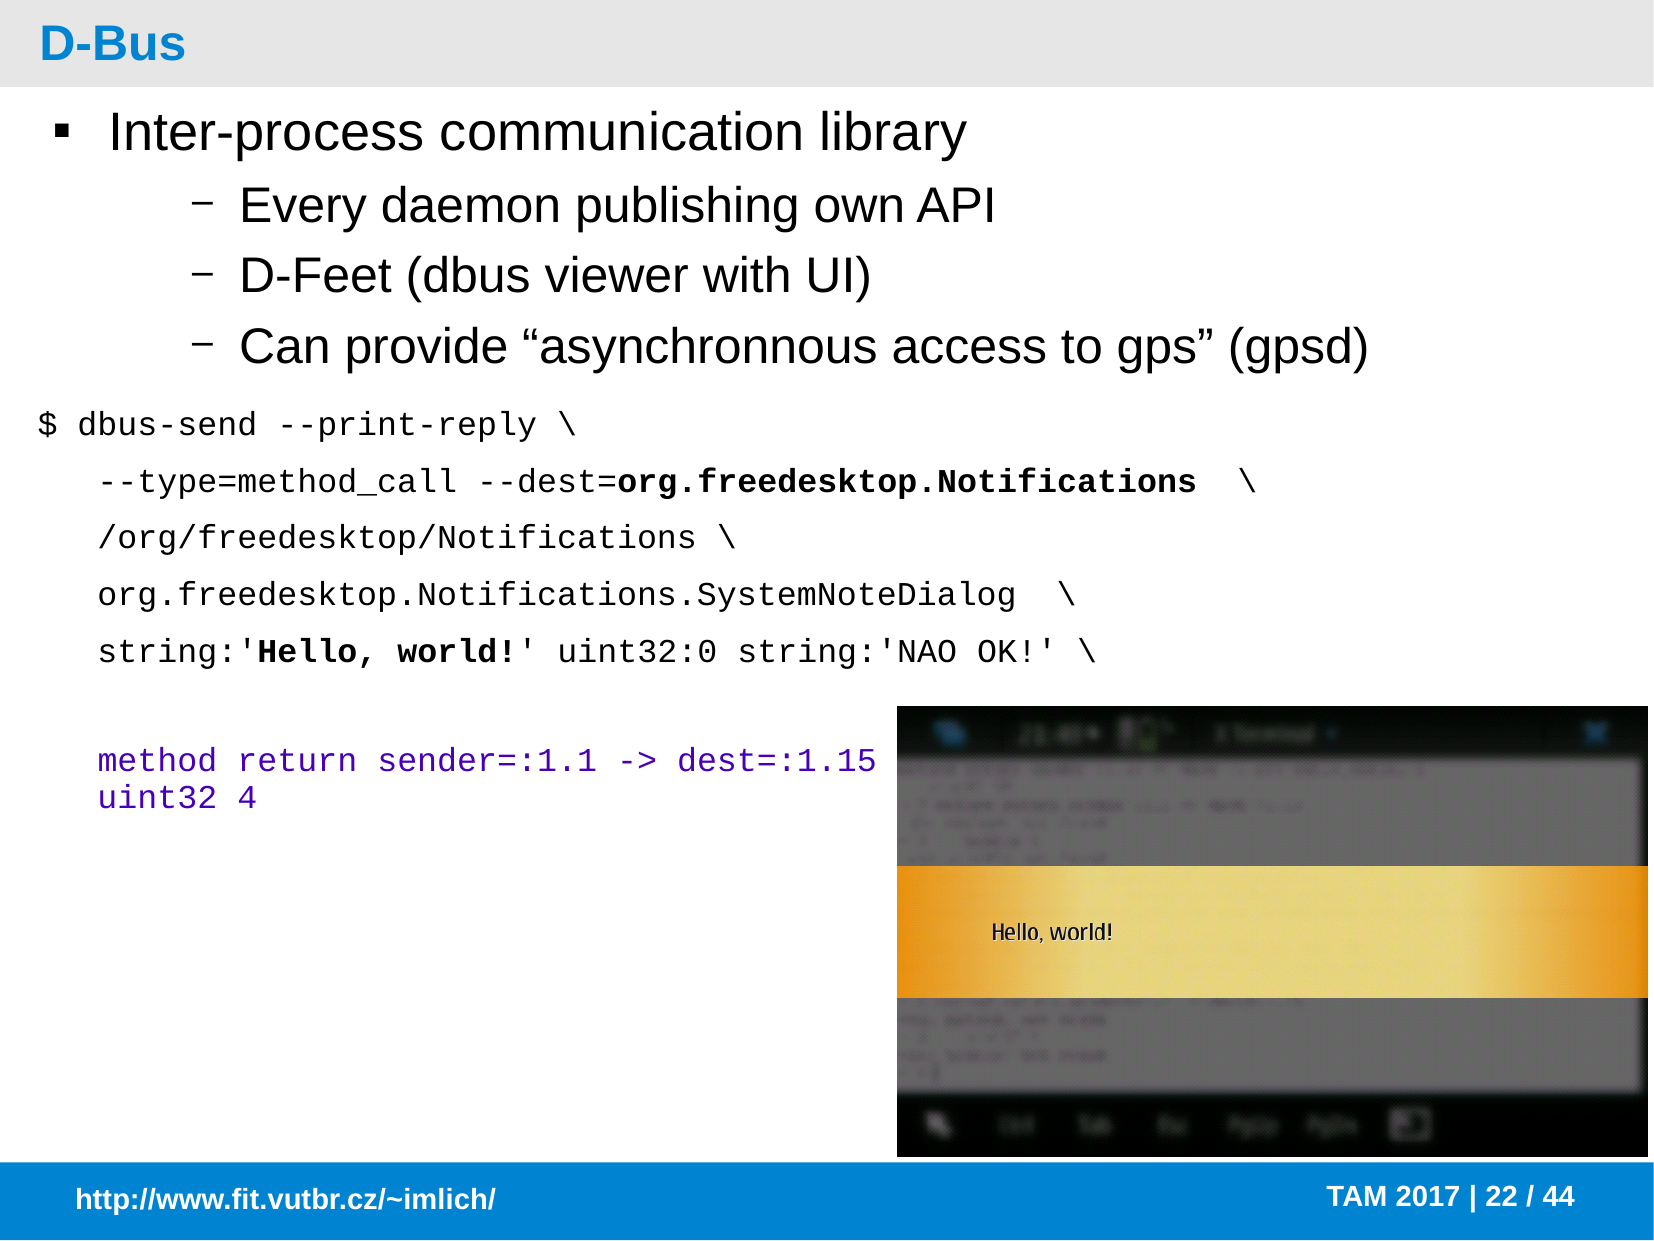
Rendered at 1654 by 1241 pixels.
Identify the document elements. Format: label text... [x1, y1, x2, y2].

picture [897, 706, 1648, 1157]
title D-Bus [39, 5, 1615, 81]
list Inter-process communication library Every daemon publishing own API D-Feet (dbus viewer with UI) Can provide “asynchronnous access to gps” (gpsd) $ dbus-send --print-reply \ --type=method_call --dest=org.freedesktop.Notifications \ /org/freedesktop/Notifications \ org.freedesktop.Notifications.SystemNoteDialog \ string:'Hello, world!' uint32:0 string:'NAO OK!' \ method return sender=:1.1 -> dest=:1.15 uint32 4 [37, 101, 1613, 1126]
